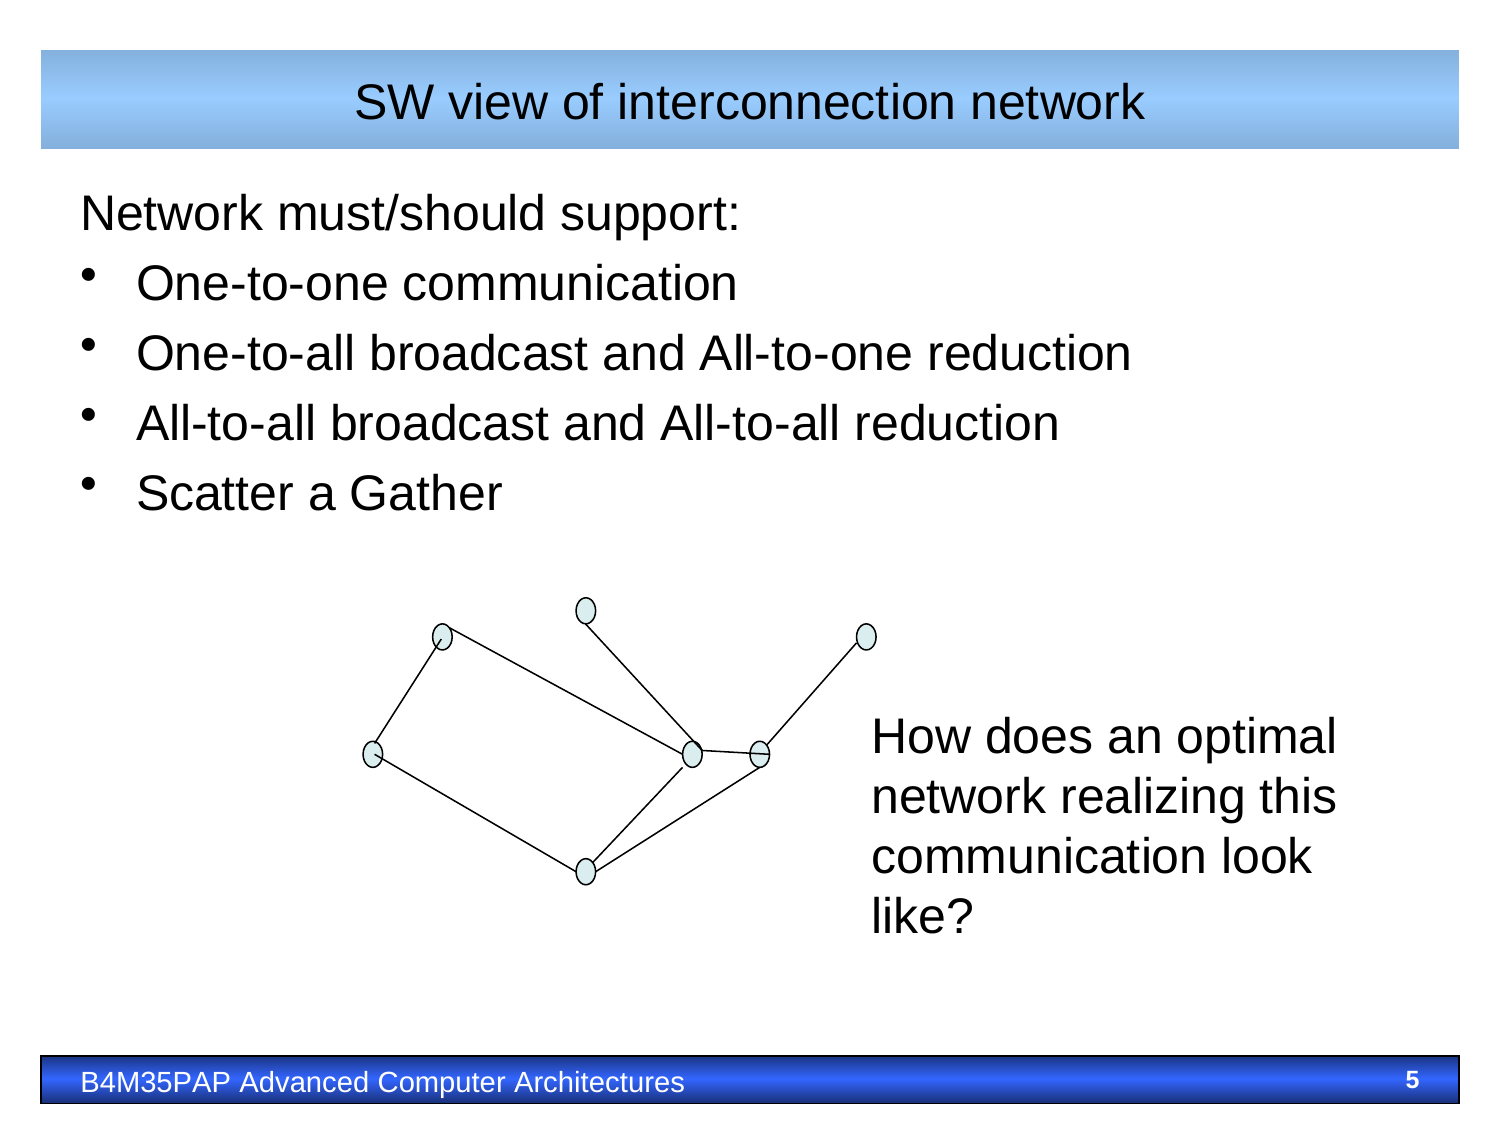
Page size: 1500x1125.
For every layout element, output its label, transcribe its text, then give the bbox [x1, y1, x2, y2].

title SW view of interconnection network [41, 50, 1459, 149]
text_box [363, 741, 383, 768]
text_box [576, 858, 596, 885]
text_box [750, 741, 770, 753]
text_box How does an optimal network realizing this communication look like? [856, 695, 1409, 920]
list Network must/should support: One-to-one communication One-to-all broadcast and All-to-one reduction All-to-all broadcast and All-to-all reduction Scatter a Gather [64, 172, 1436, 1000]
text_box [432, 623, 453, 650]
text_box [576, 597, 596, 624]
text_box [750, 755, 770, 768]
text_box [856, 623, 877, 650]
text_box [682, 741, 703, 768]
